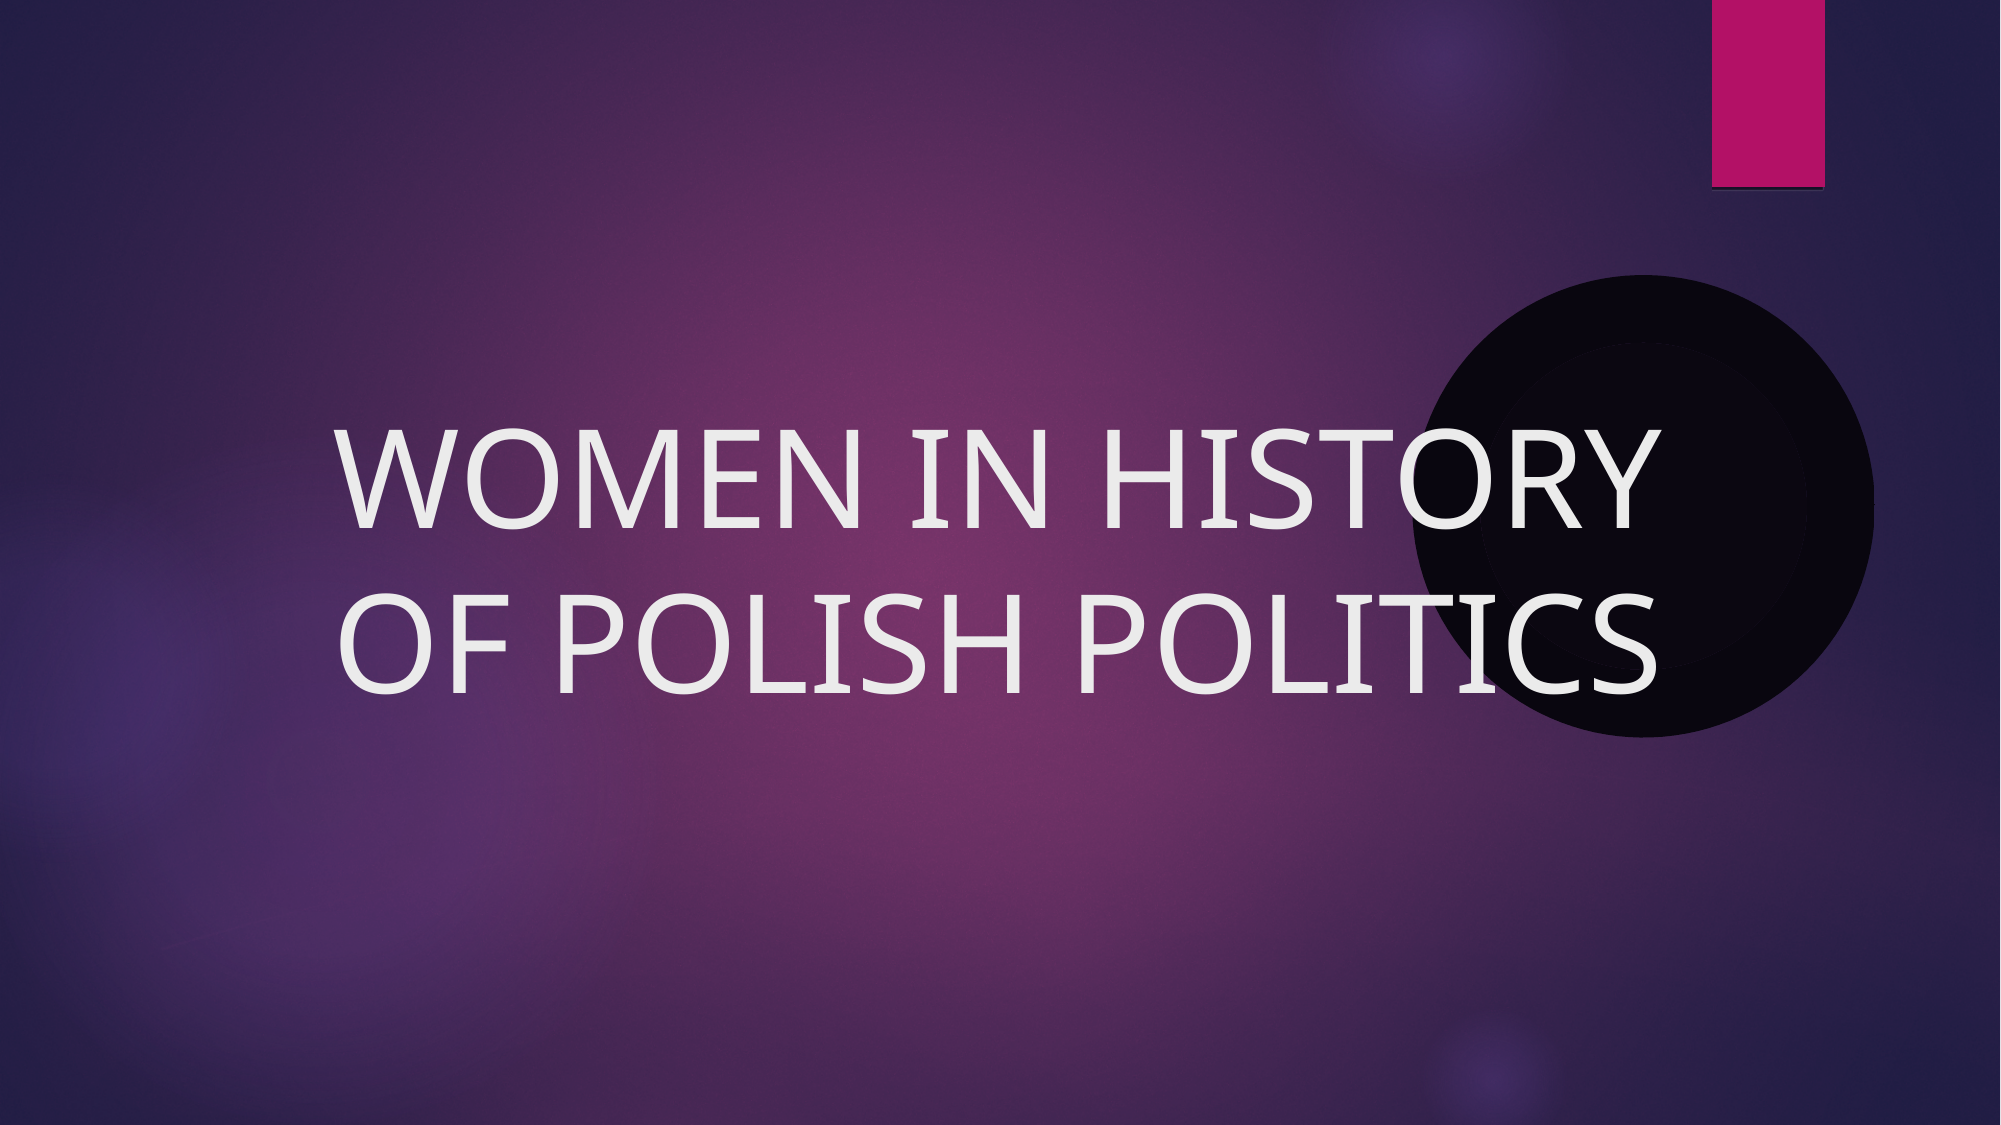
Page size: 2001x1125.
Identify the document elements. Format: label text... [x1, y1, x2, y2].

title WOMEN IN HISTORY OF POLISH POLITICS [317, 383, 1858, 1025]
